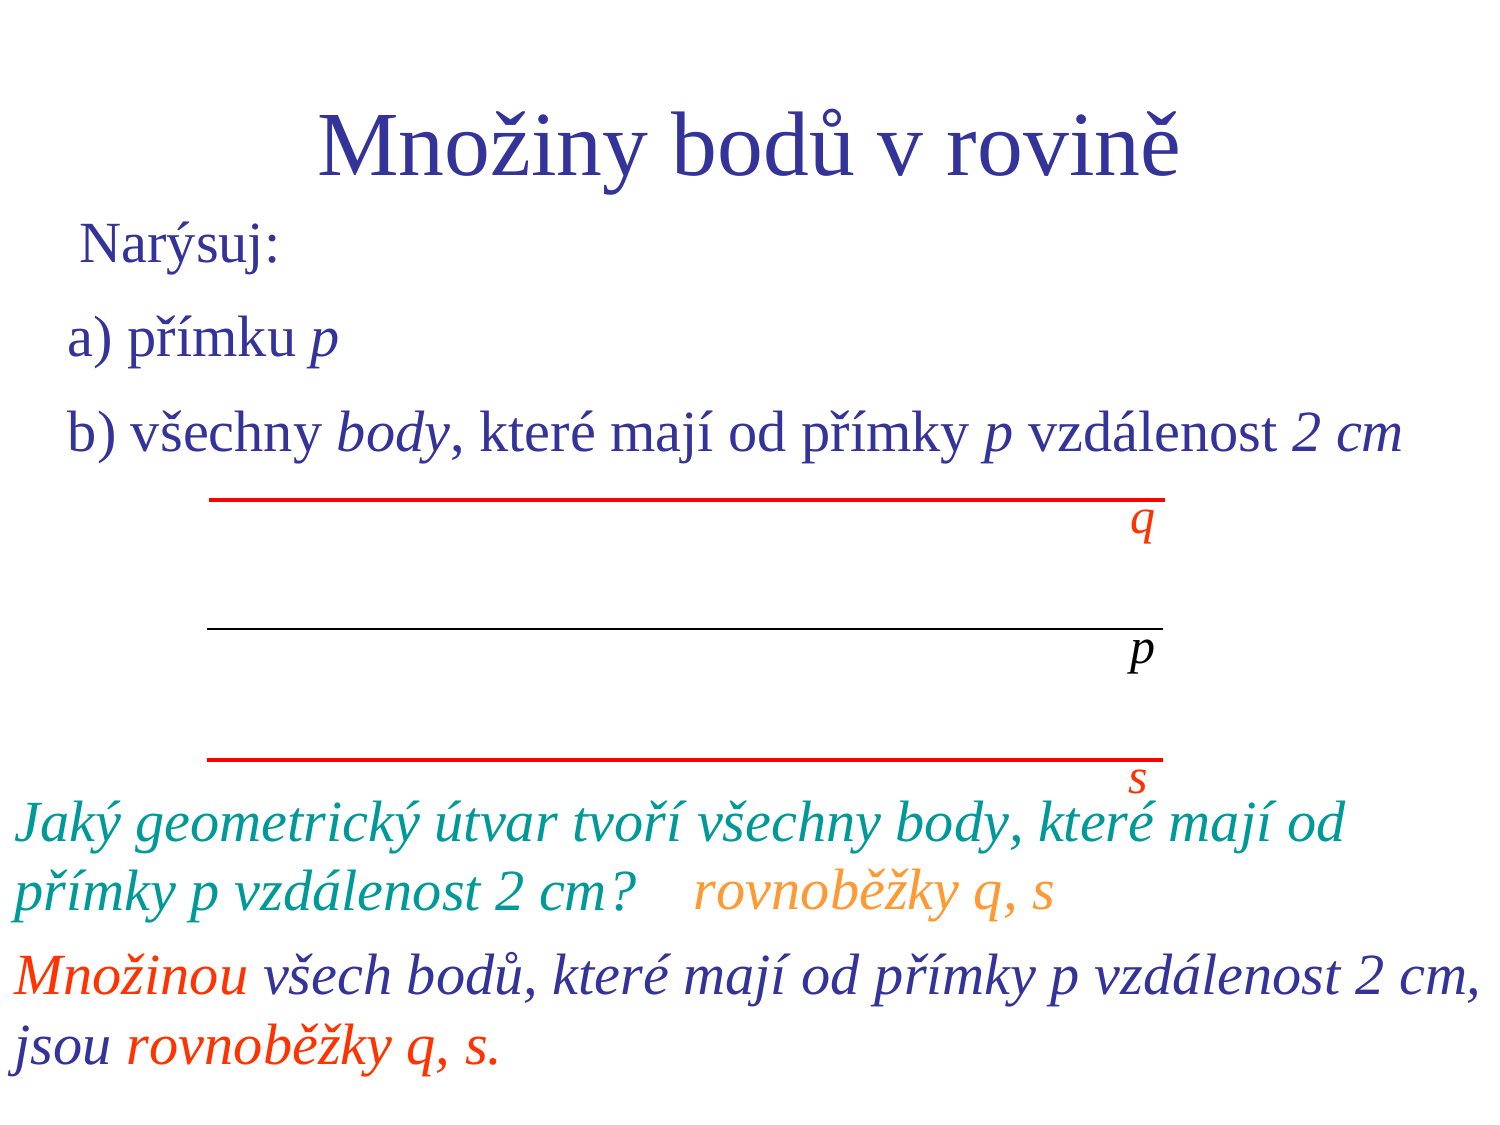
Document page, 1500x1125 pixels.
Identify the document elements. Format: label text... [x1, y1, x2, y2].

text_box s [1114, 735, 1186, 774]
text_box q [1116, 475, 1188, 552]
text_box Jaký geometrický útvar tvoří všechny body, které mají od přímky p vzdálenost 2 cm? [0, 774, 1500, 928]
text_box Množinou všech bodů, které mají od přímky p vzdálenost 2 cm, jsou rovnoběžky q, s. [0, 928, 1500, 1085]
text_box p [1115, 605, 1188, 682]
text_box a) přímku p [53, 290, 680, 377]
text_box Narýsuj: [64, 196, 691, 282]
text_box rovnoběžky q, s [679, 843, 1500, 928]
text_box b) všechny body, které mají od přímky p vzdálenost 2 cm [53, 385, 1436, 471]
title Množiny bodů v rovině [75, 45, 1426, 233]
